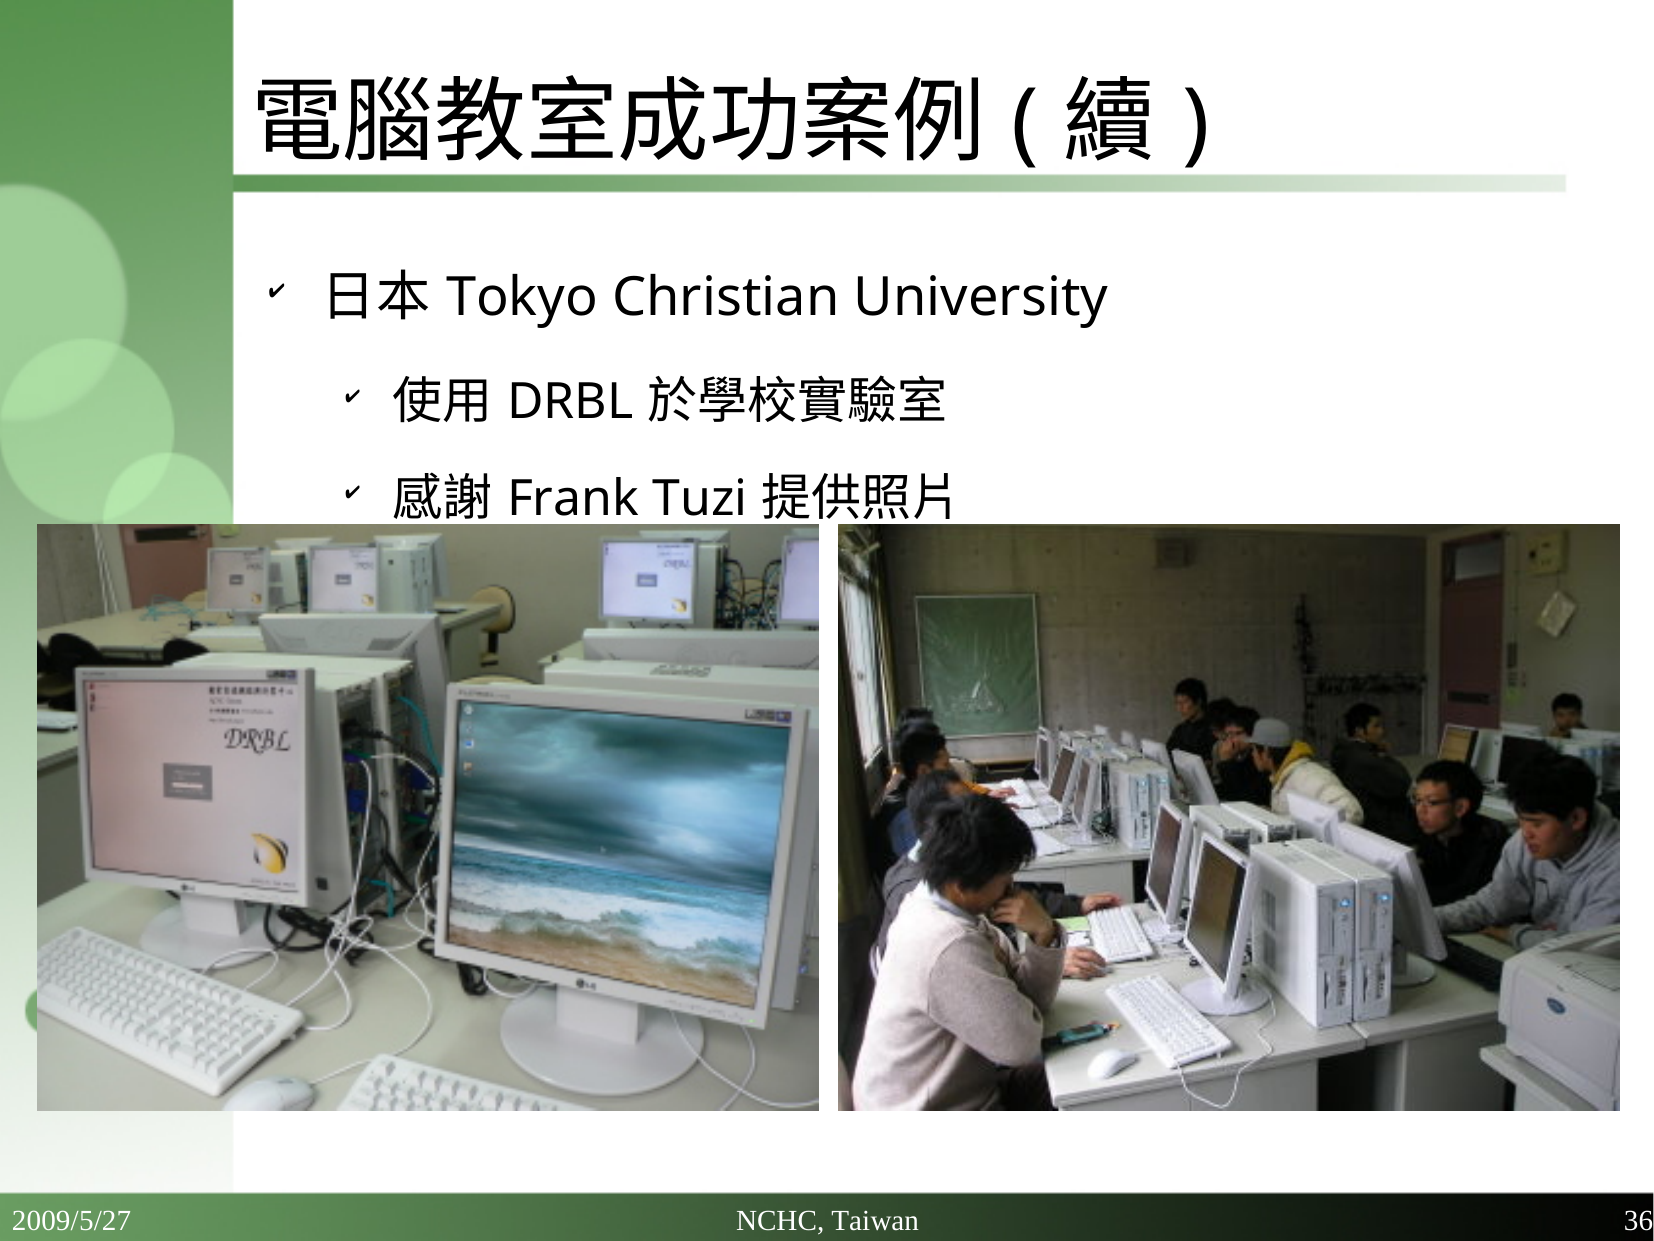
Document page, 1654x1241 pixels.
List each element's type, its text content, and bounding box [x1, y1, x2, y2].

picture [0, 0, 1654, 1241]
title 電腦教室成功案例(續) [236, 41, 1595, 185]
list 日本Tokyo Christian University 使用DRBL於學校實驗室 感謝Frank Tuzi提供照片 [236, 244, 1595, 931]
